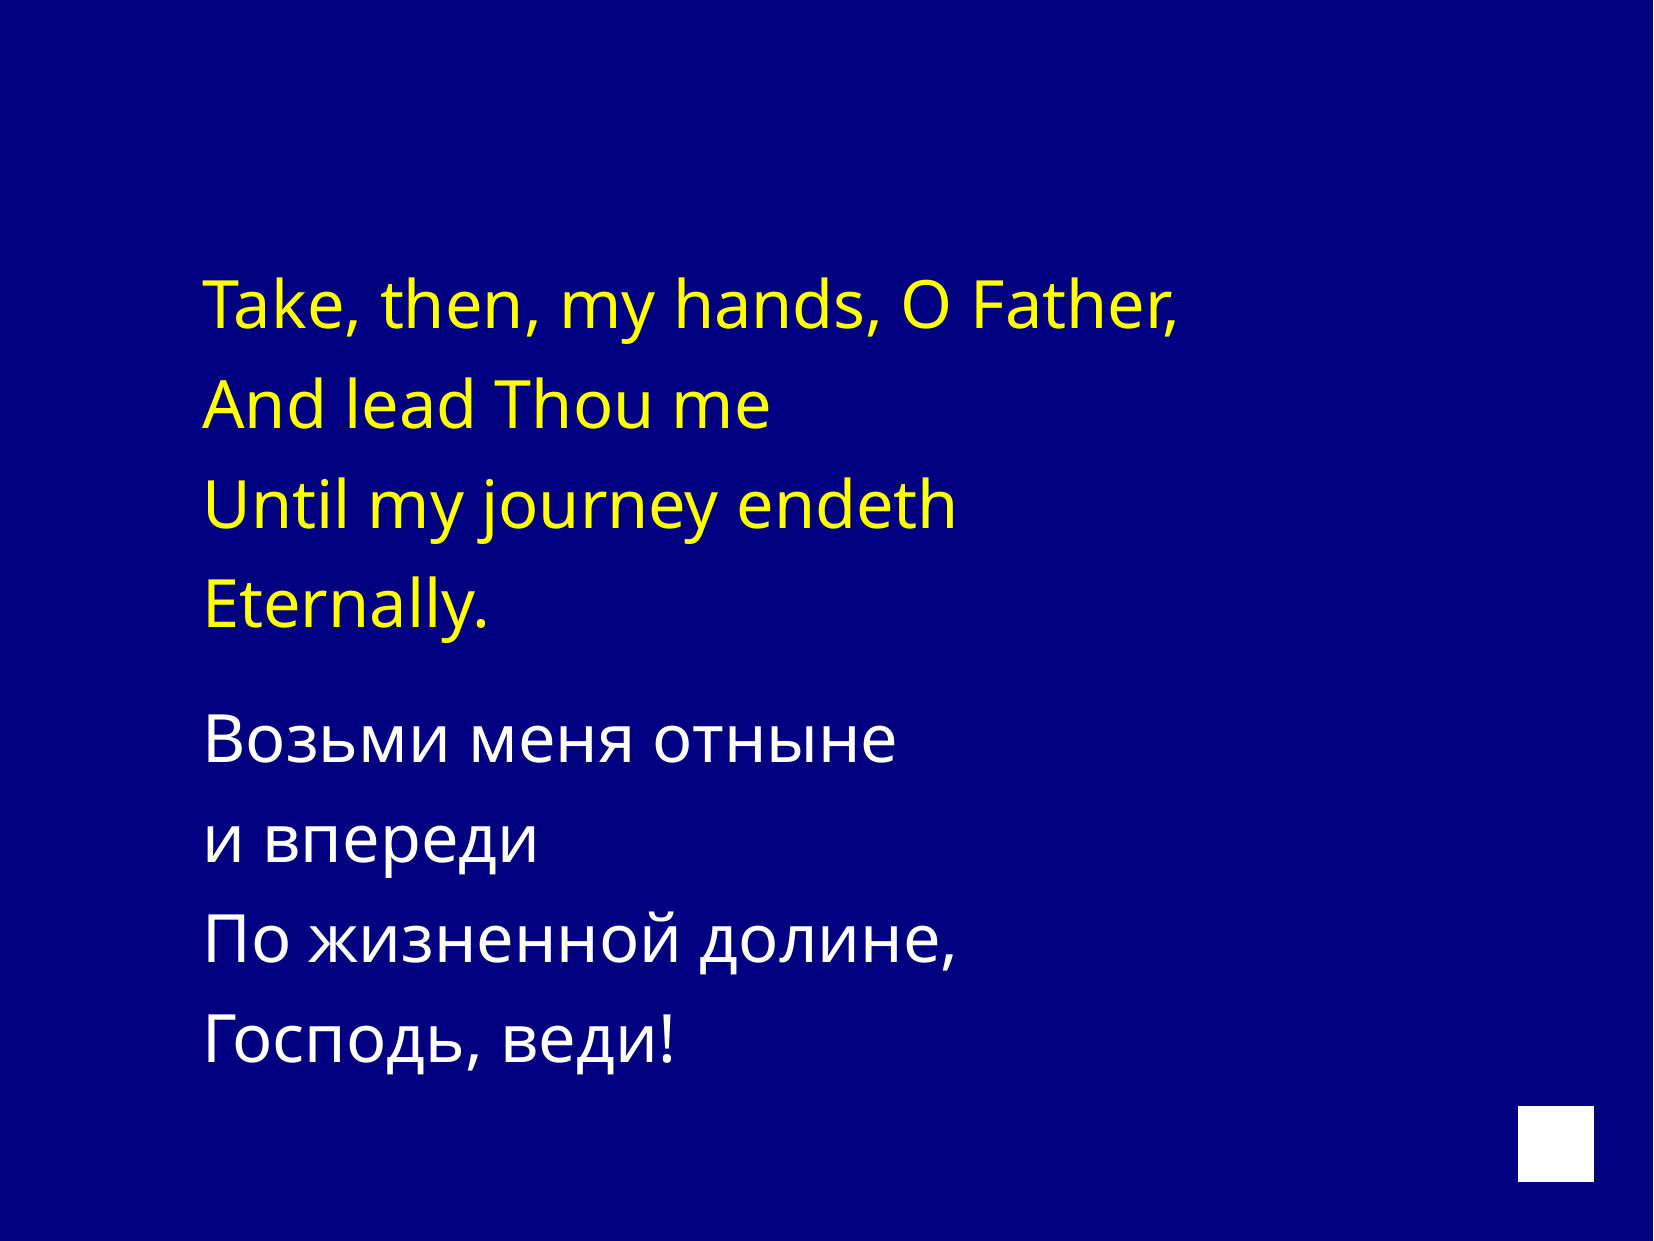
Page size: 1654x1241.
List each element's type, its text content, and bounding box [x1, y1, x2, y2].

text_box Take, then, my hands, O Father, And lead Thou me Until my journey endeth Eternally. [75, 150, 1576, 638]
text_box [1518, 1106, 1594, 1182]
text_box Возьми меня отныне и впереди По жизненной долине, Господь, веди! [75, 675, 1576, 1163]
